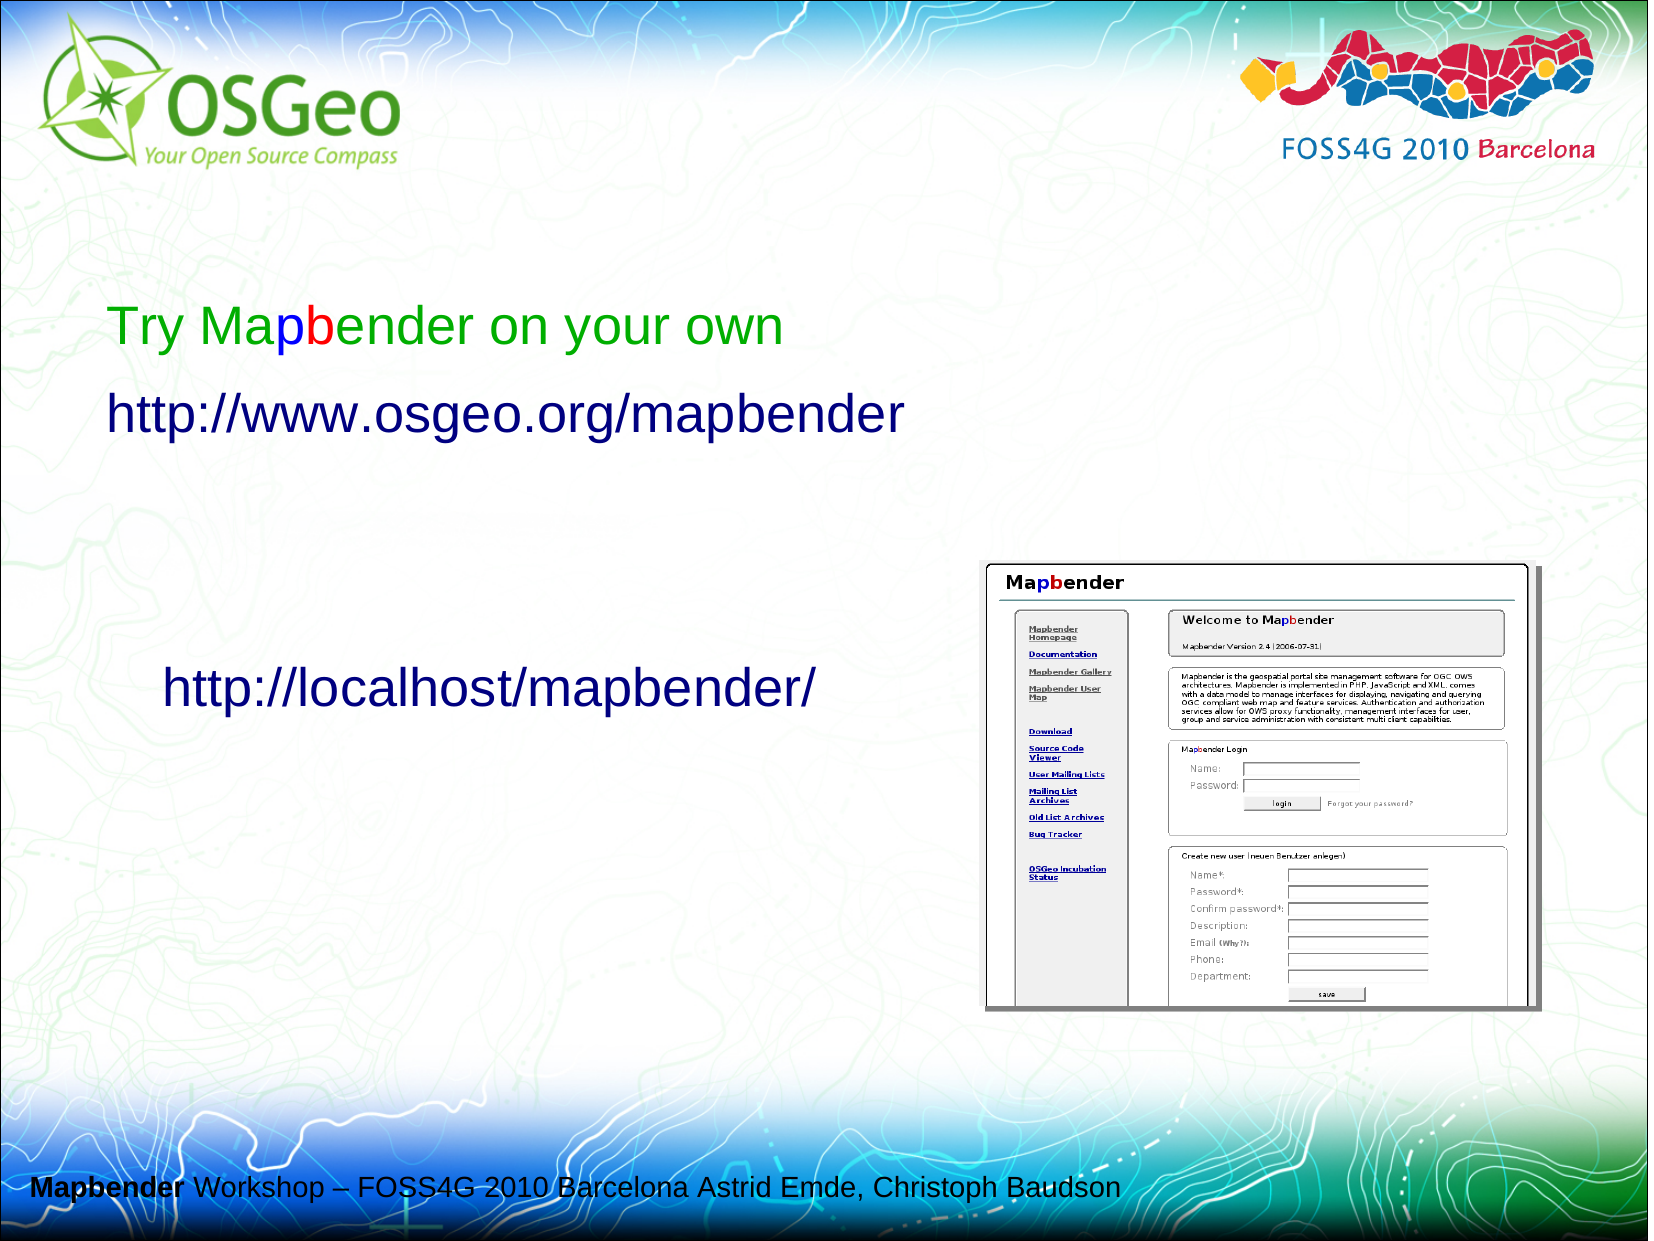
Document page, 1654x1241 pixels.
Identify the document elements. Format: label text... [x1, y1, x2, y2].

text_box http://localhost/mapbender/ [147, 649, 965, 732]
list Try Mapbender on your own http://www.osgeo.org/mapbender [88, 295, 1577, 1114]
picture [1, 1, 1647, 1240]
